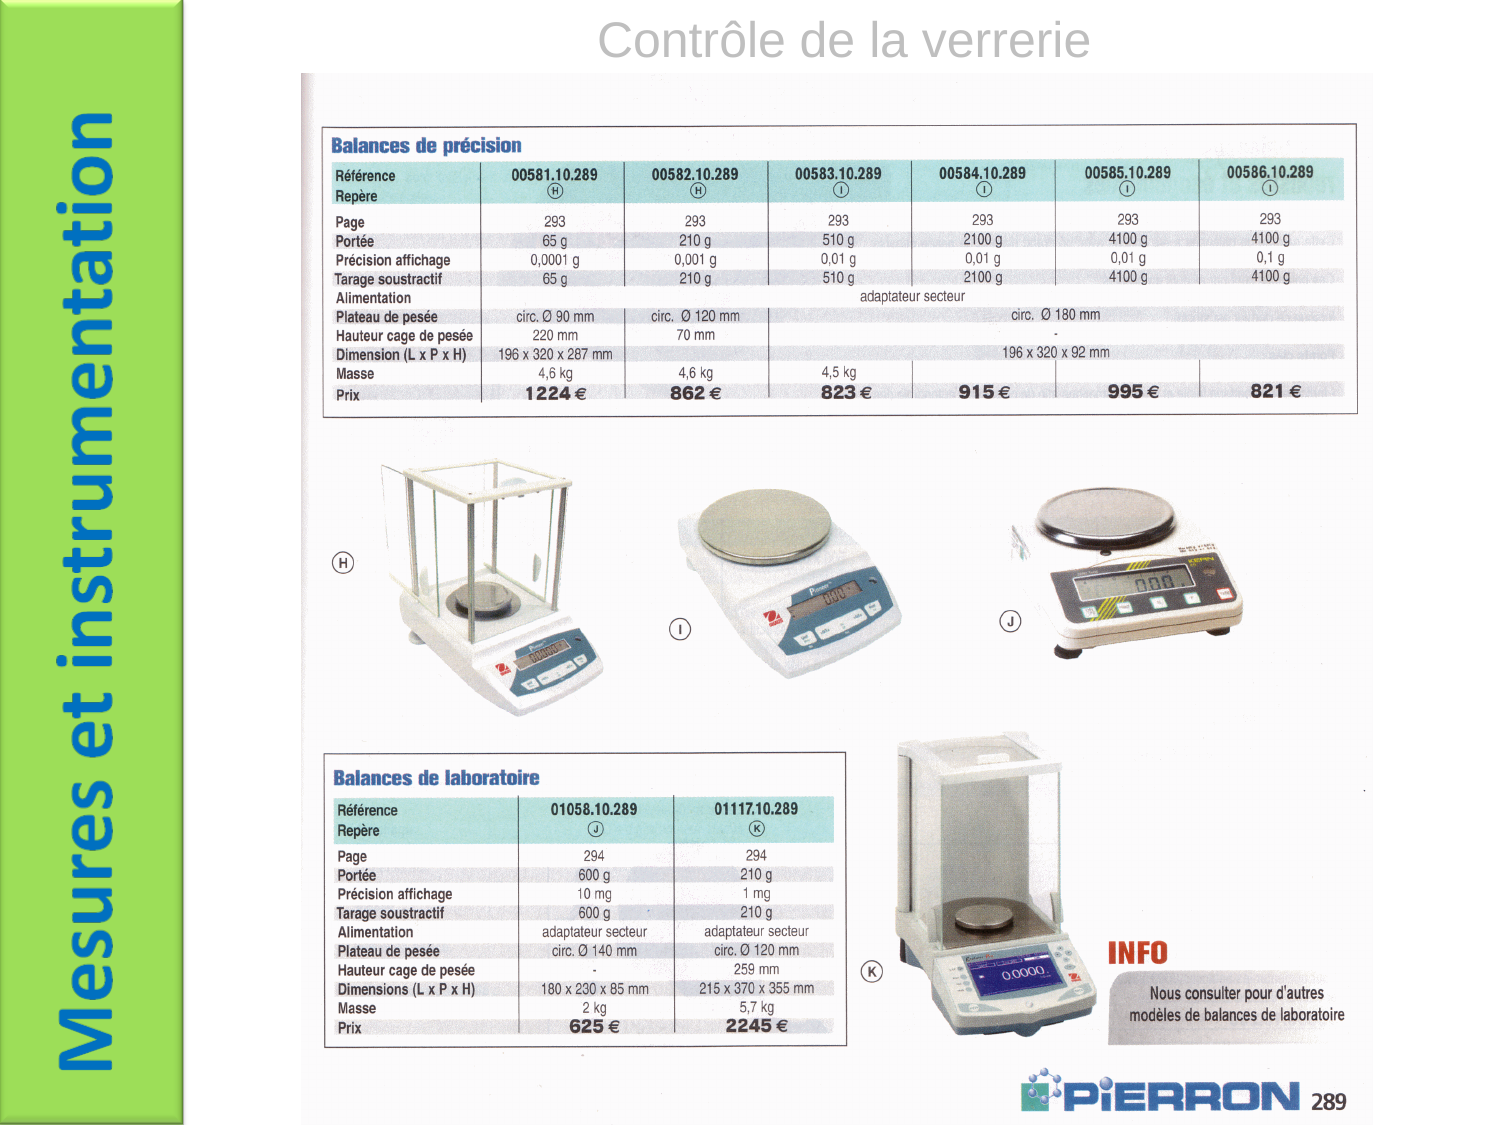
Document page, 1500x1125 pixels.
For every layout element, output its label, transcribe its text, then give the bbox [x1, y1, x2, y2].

picture [0, 0, 192, 1125]
text_box Contrôle de la verrerie [206, 0, 1483, 76]
picture [301, 73, 1373, 1125]
